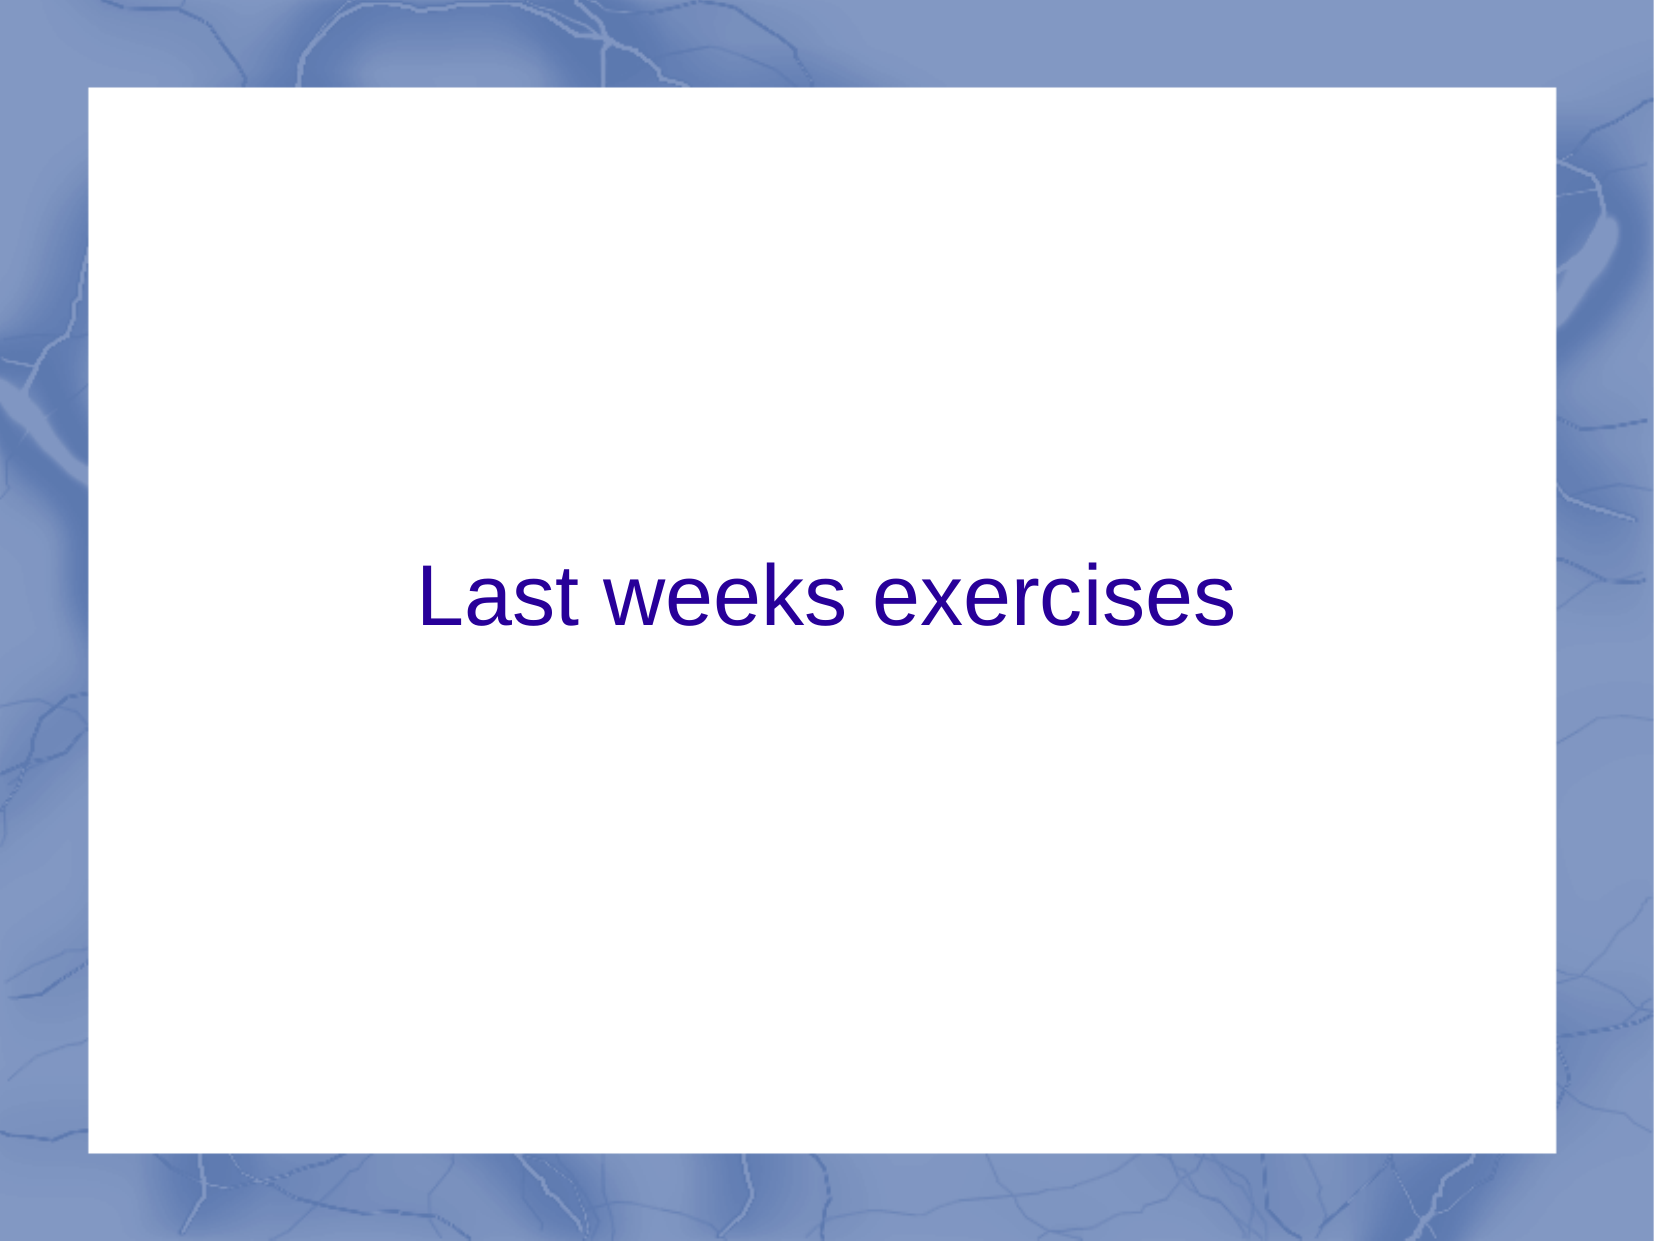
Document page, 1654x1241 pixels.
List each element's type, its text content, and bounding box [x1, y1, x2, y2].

picture [0, 0, 1654, 1241]
title Last weeks exercises [118, 492, 1536, 700]
